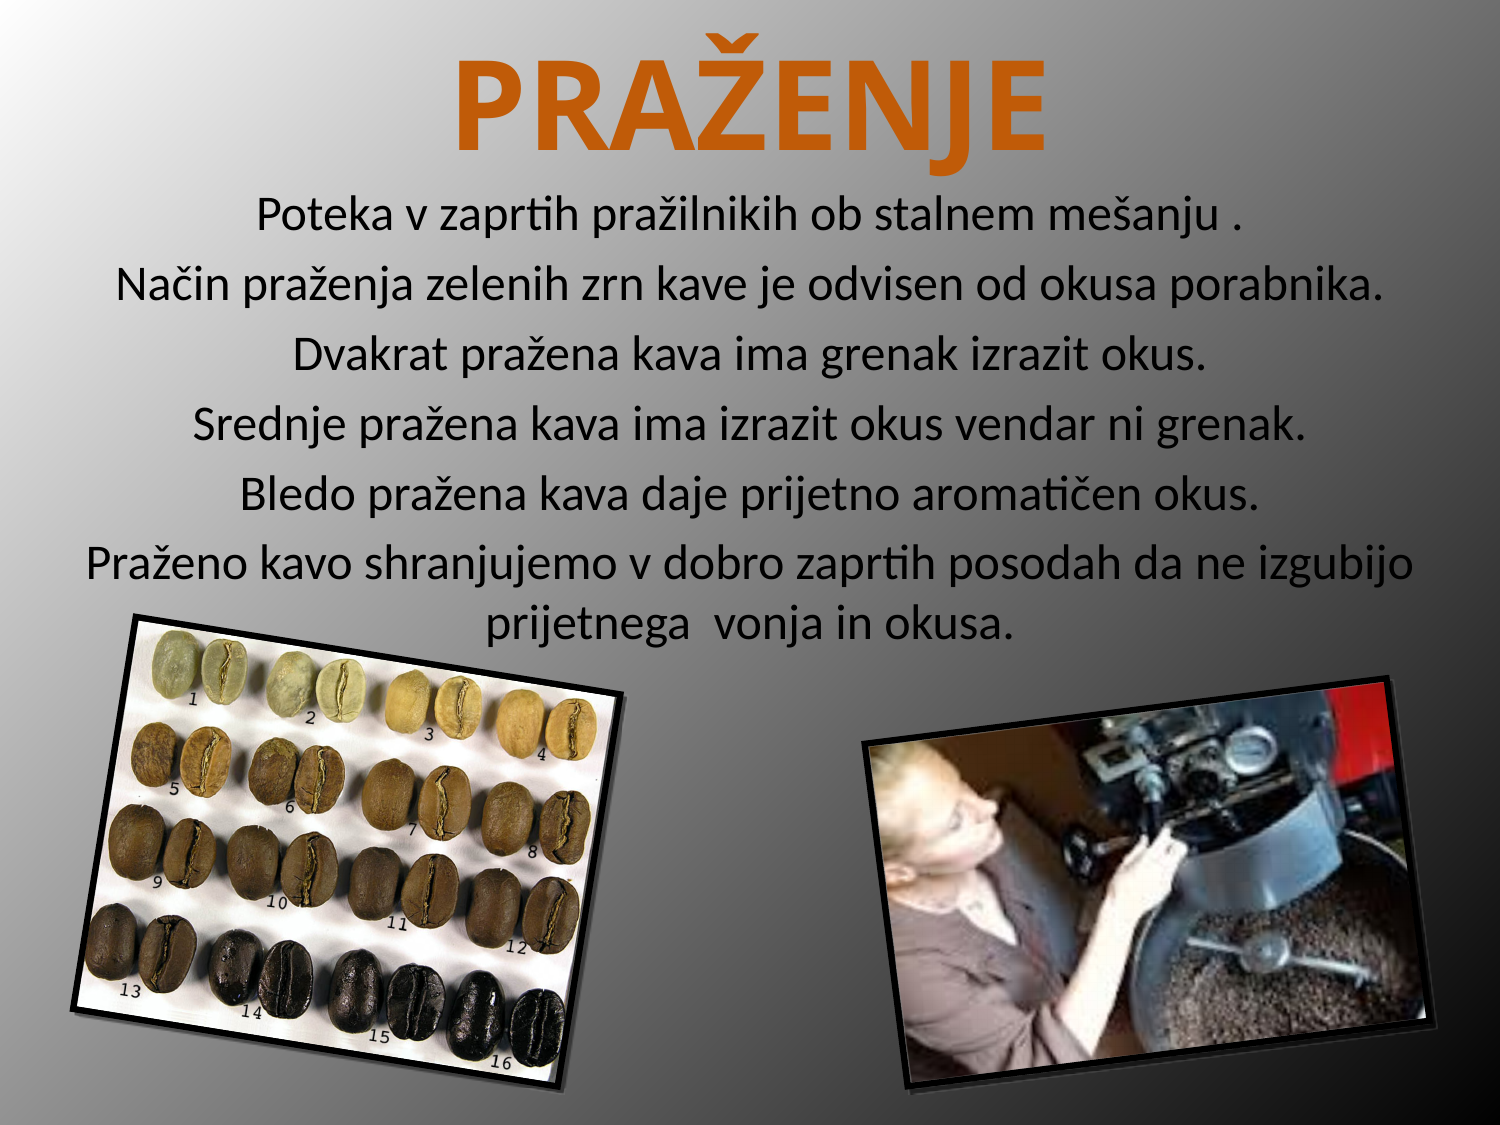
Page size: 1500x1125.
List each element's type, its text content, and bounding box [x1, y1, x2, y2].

picture [868, 681, 1427, 1083]
title PRAŽENJE [0, 19, 1500, 172]
picture [76, 620, 617, 1083]
list Poteka v zaprtih pražilnikih ob stalnem mešanju . Način praženja zelenih zrn kave je odvisen od okusa porabnika. Dvakrat pražena kava ima grenak izrazit okus. Srednje pražena kava ima izrazit okus vendar ni grenak. Bledo pražena kava daje prijetno aromatičen okus. Praženo kavo shranjujemo v dobro zaprtih posodah da ne izgubijo prijetnega vonja in okusa. [0, 172, 1500, 1125]
